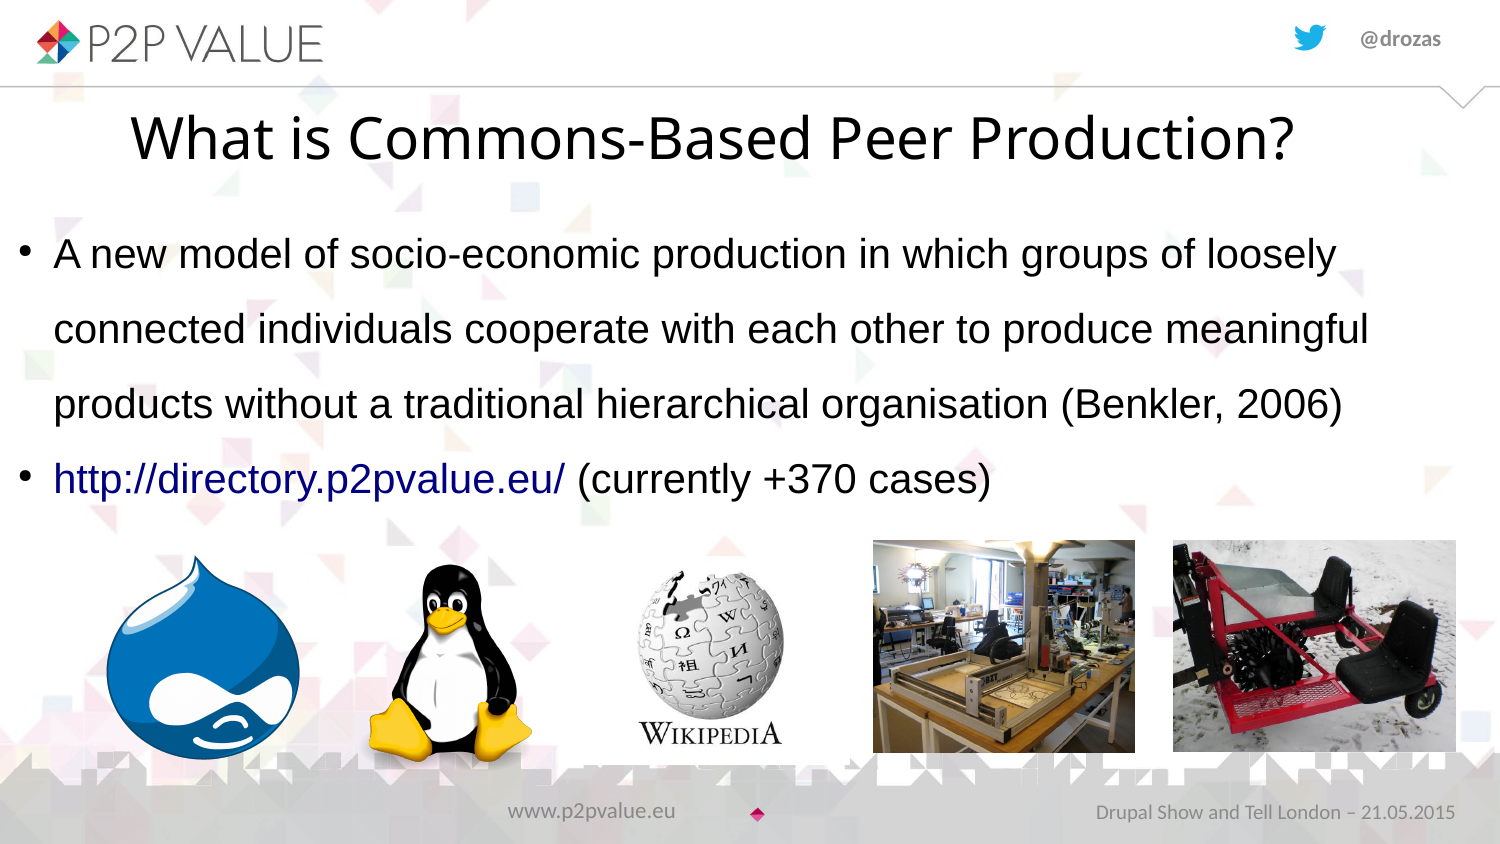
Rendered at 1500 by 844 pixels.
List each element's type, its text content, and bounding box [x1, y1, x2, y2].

text_box Drupal Show and Tell London – 21.05.2015 [777, 788, 1470, 834]
subtitle A new model of socio-economic production in which groups of loosely connected individuals cooperate with each other to produce meaningful products without a traditional hierarchical organisation (Benkler, 2006) http://directory.p2pvalue.eu/ (currently +370 cases) [4, 195, 1486, 526]
picture [0, 0, 1500, 844]
text_box www.p2pvalue.eu [501, 789, 720, 829]
title What is Commons-Based Peer Production? [60, 92, 1366, 181]
text_box @drozas [1333, 15, 1455, 60]
